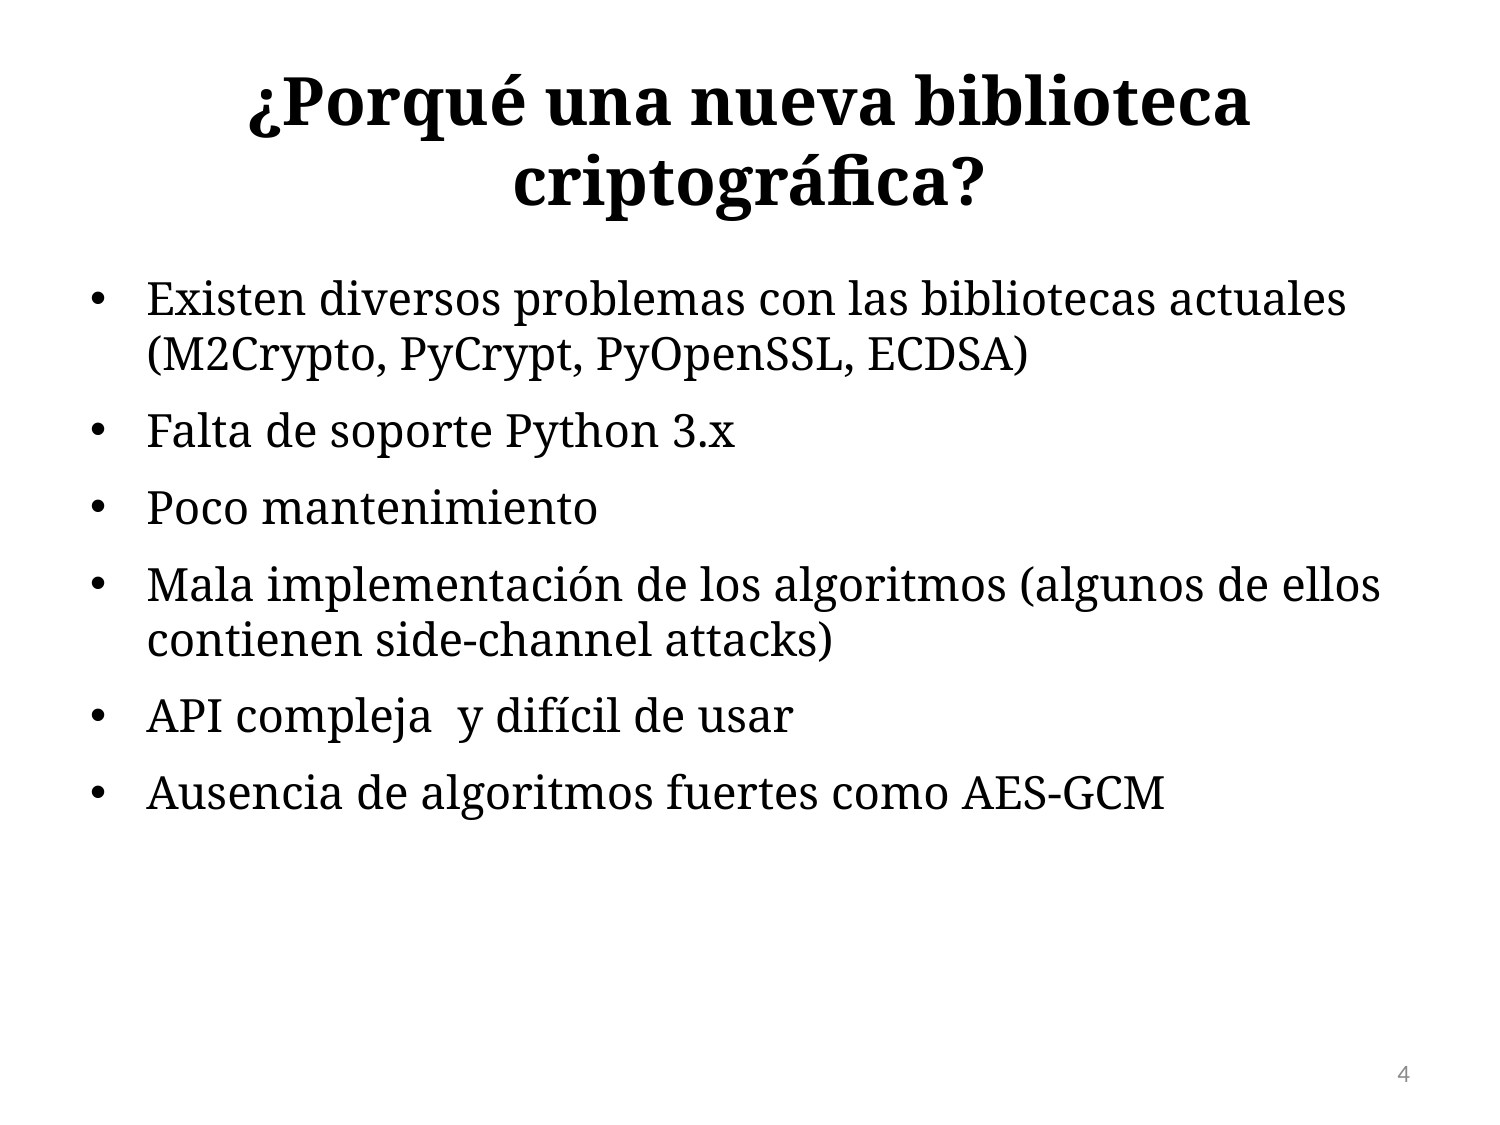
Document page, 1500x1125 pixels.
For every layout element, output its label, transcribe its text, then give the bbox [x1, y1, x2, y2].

title ¿Porqué una nueva biblioteca criptográfica? [75, 45, 1425, 233]
list Existen diversos problemas con las bibliotecas actuales (M2Crypto, PyCrypt, PyOpenSSL, ECDSA) Falta de soporte Python 3.x Poco mantenimiento Mala implementación de los algoritmos (algunos de ellos contienen side-channel attacks) API compleja y difícil de usar Ausencia de algoritmos fuertes como AES-GCM [75, 262, 1425, 1005]
